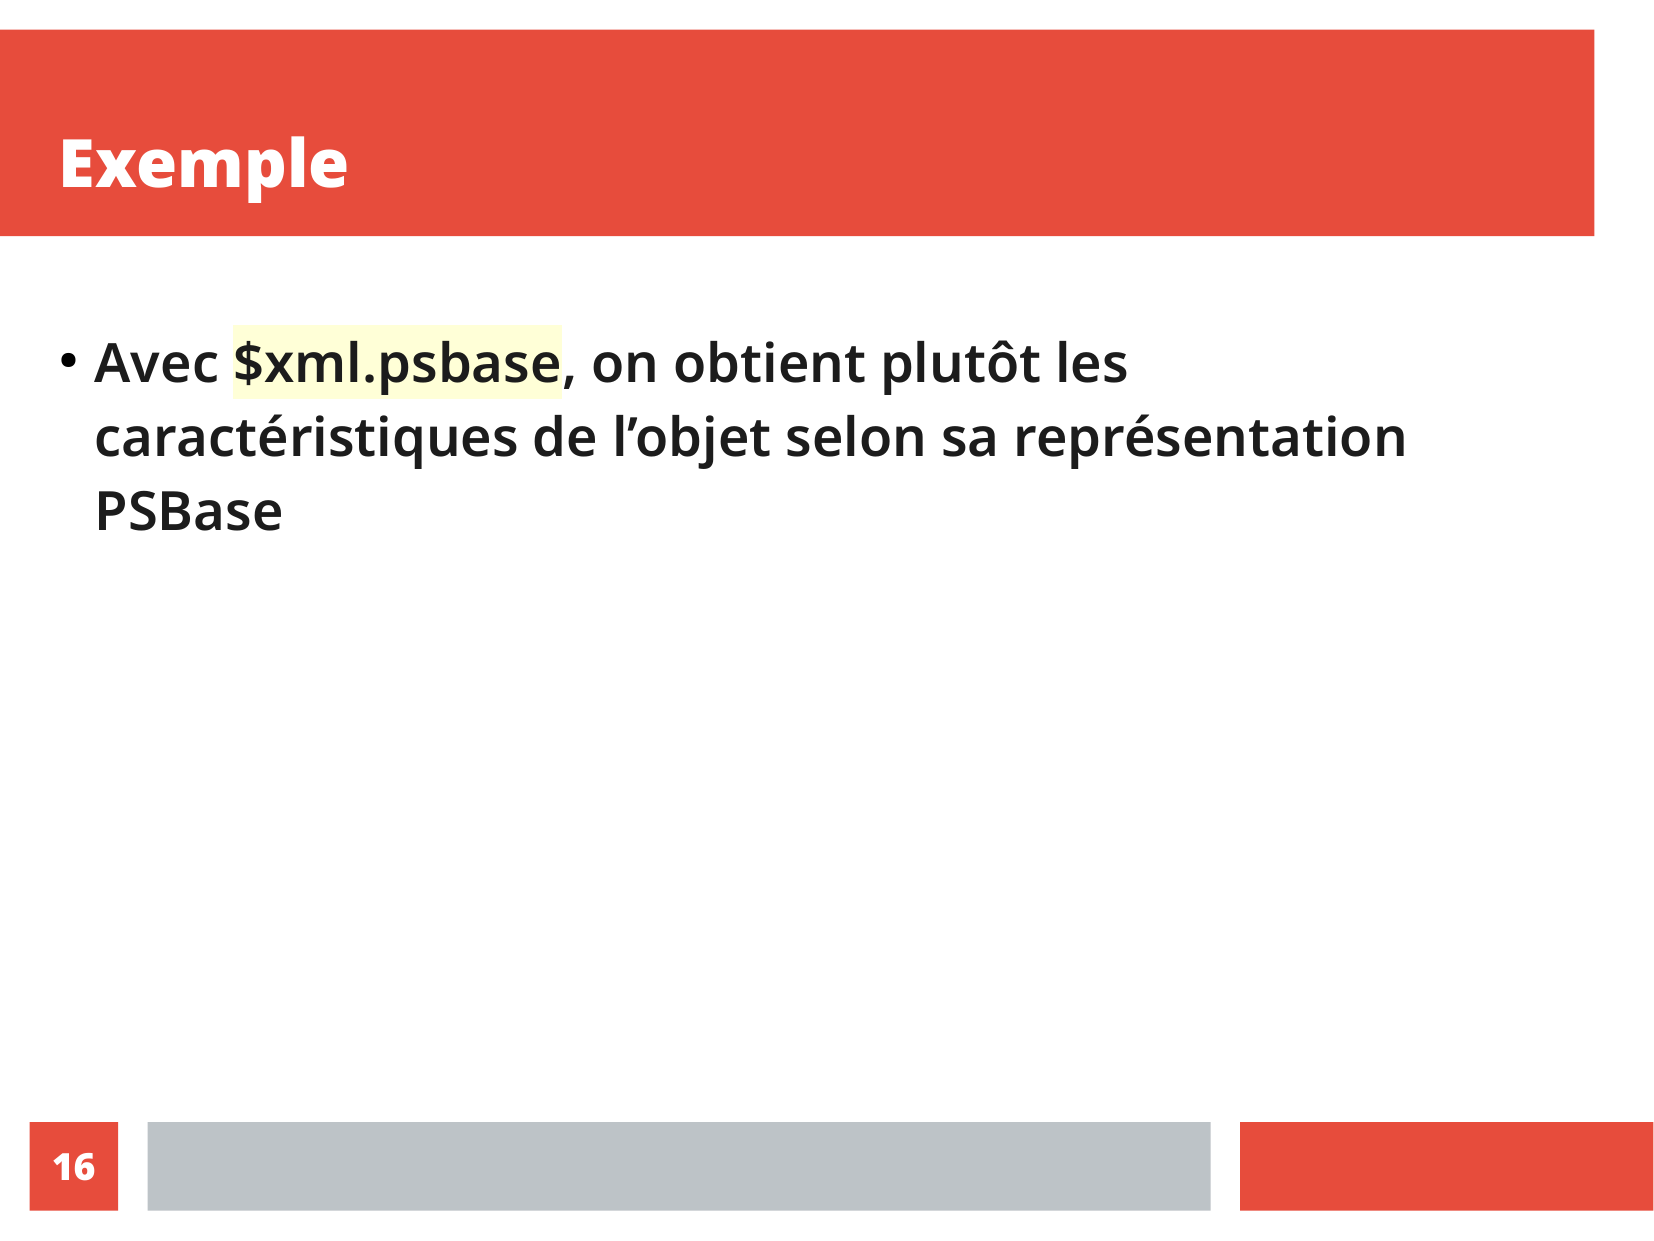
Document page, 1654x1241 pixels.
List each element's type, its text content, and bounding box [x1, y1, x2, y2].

list Avec $xml.psbase, on obtient plutôt les caractéristiques de l’objet selon sa représentation PSBase [59, 324, 1565, 1093]
title Exemple [59, 59, 1595, 207]
